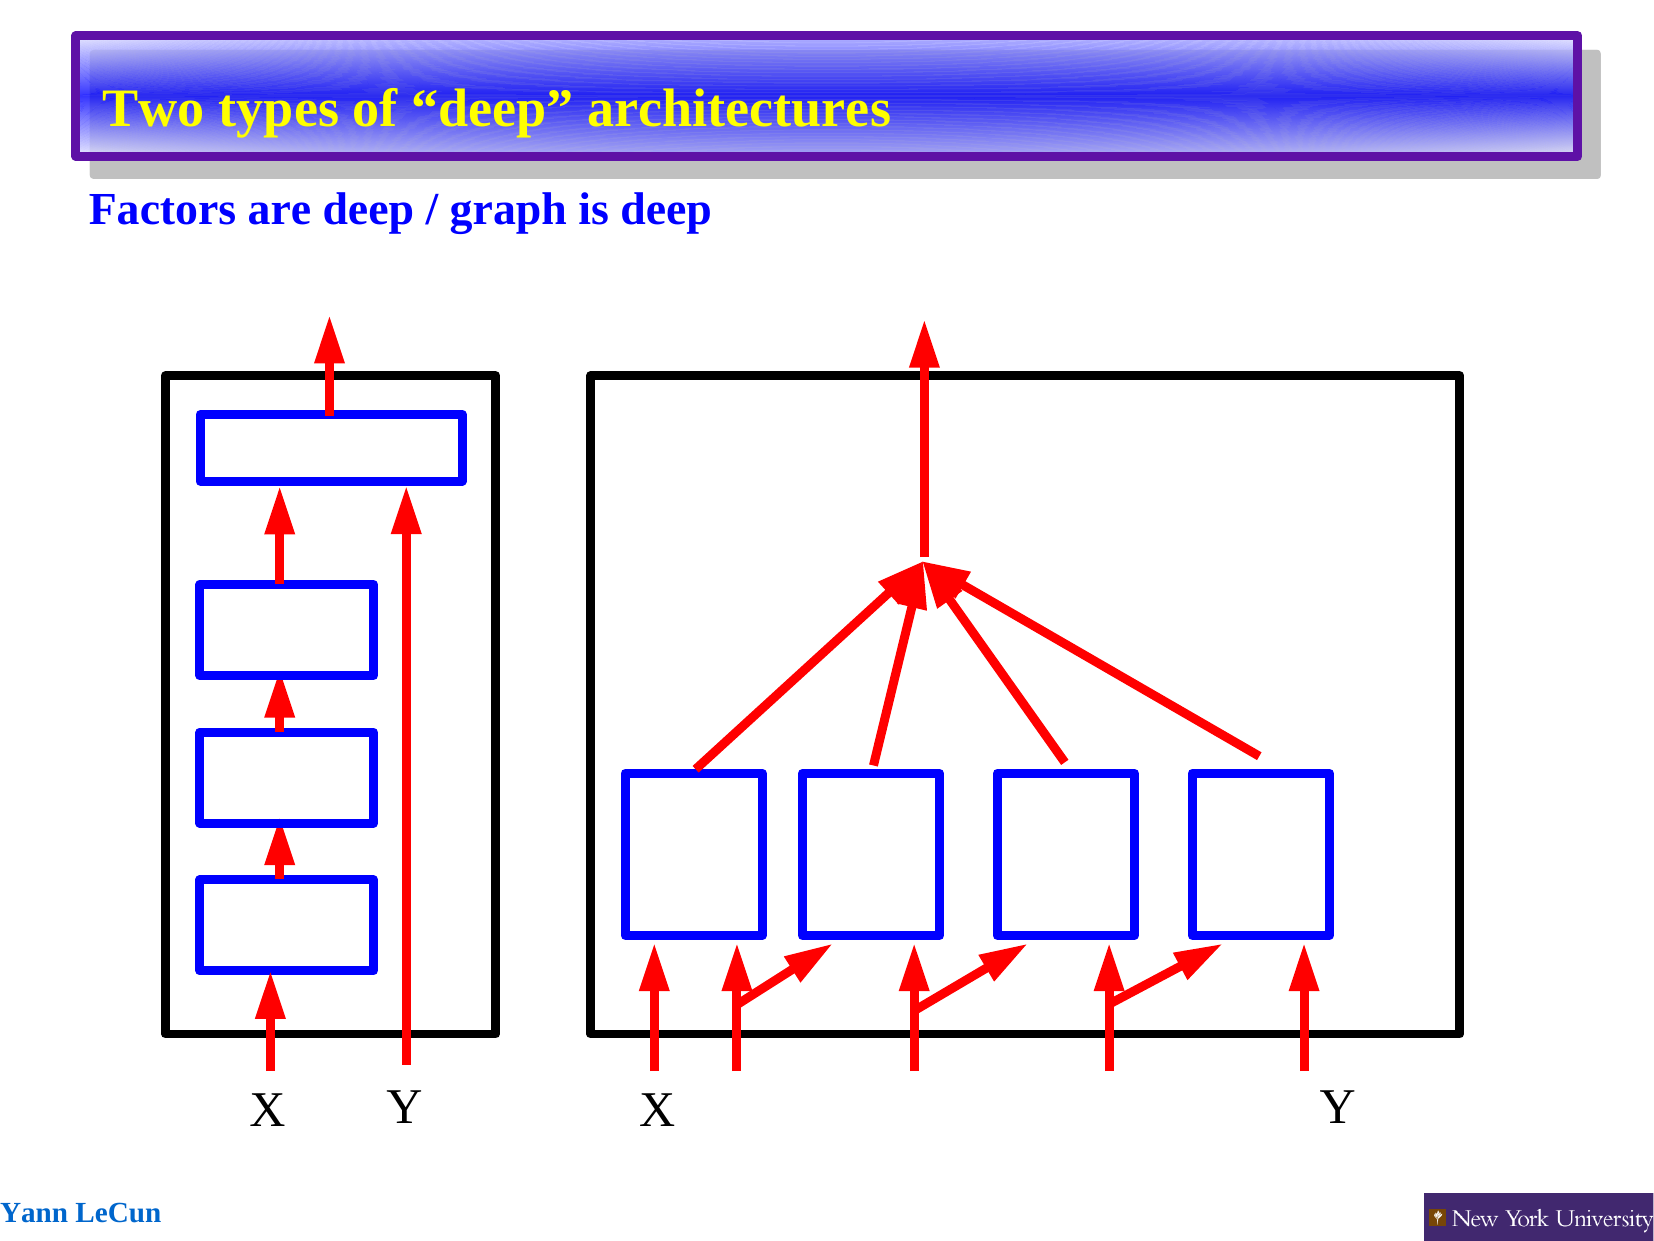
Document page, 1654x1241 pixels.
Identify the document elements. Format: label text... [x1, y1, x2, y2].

title Two types of “deep” architectures [75, 35, 1578, 157]
text_box X [249, 1081, 286, 1152]
text_box X [639, 1081, 676, 1152]
picture [1424, 1193, 1654, 1241]
list Factors are deep / graph is deep [88, 183, 1541, 291]
text_box Y [1319, 1078, 1356, 1148]
text_box Y [386, 1078, 423, 1148]
